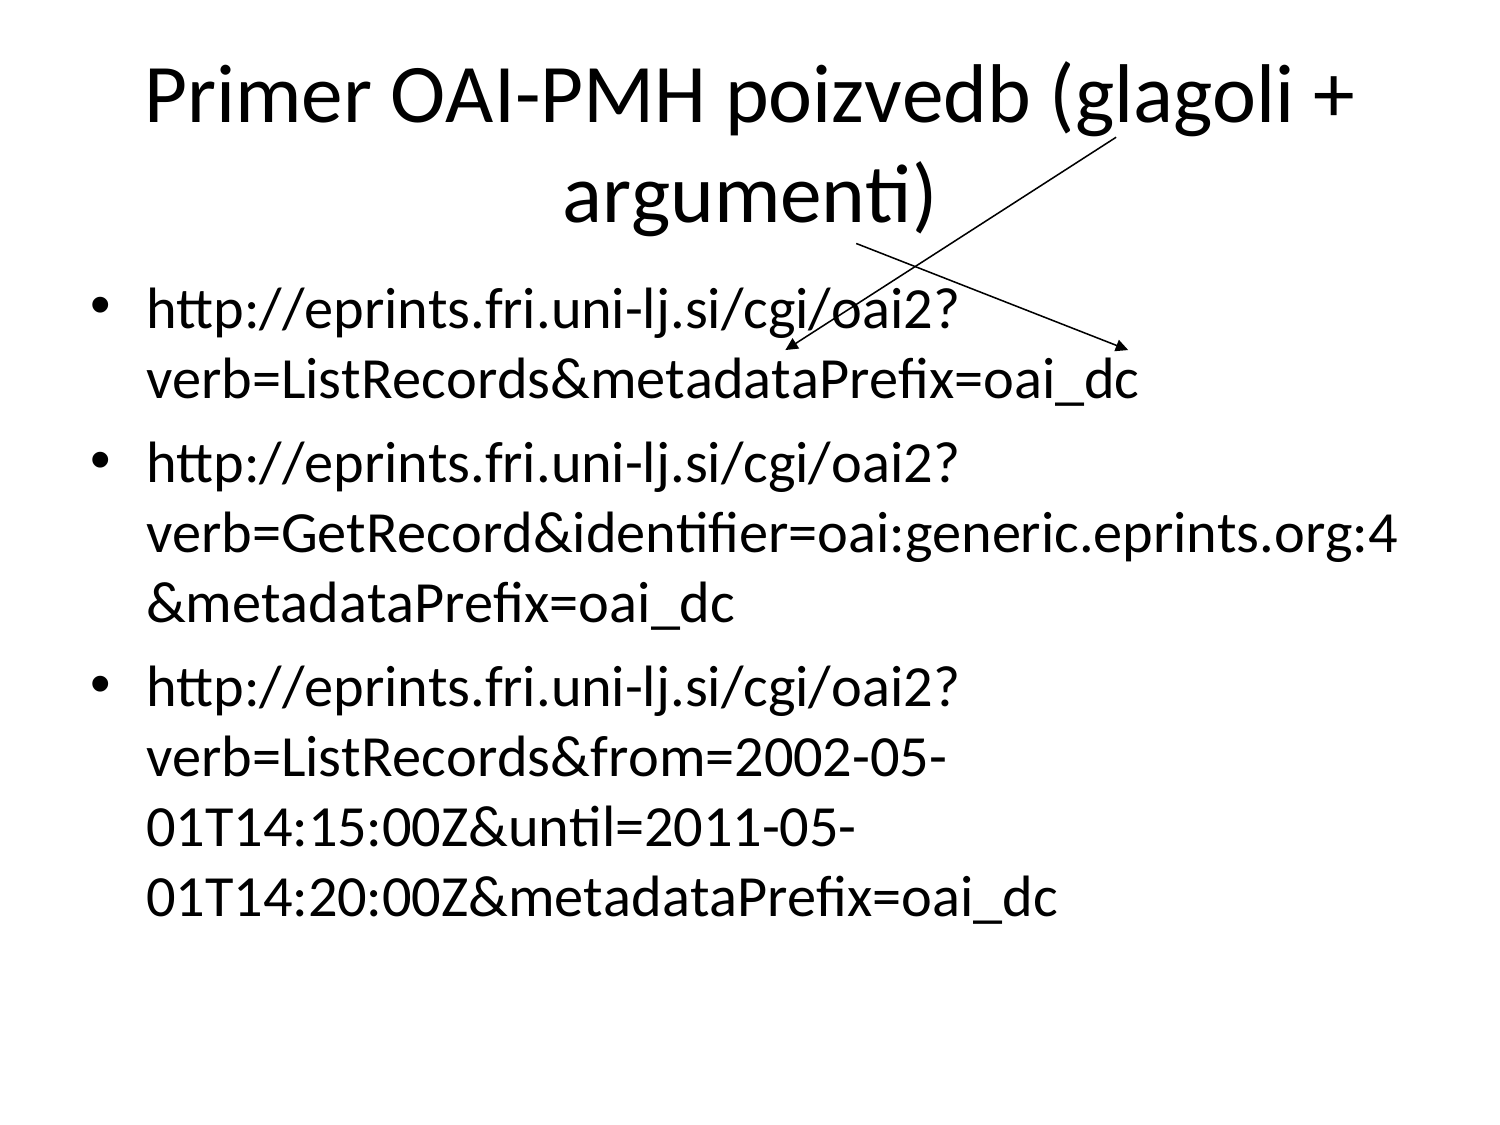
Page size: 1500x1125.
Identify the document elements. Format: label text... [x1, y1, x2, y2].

title Primer OAI-PMH poizvedb (glagoli + argumenti) [75, 31, 1426, 247]
list http://eprints.fri.uni-lj.si/cgi/oai2?verb=ListRecords&metadataPrefix=oai_dc http://eprints.fri.uni-lj.si/cgi/oai2?verb=GetRecord&identifier=oai:generic.eprints.org:4&metadataPrefix=oai_dc http://eprints.fri.uni-lj.si/cgi/oai2?verb=ListRecords&from=2002-05-01T14:15:00Z&until=2011-05-01T14:20:00Z&metadataPrefix=oai_dc [75, 262, 1426, 1006]
